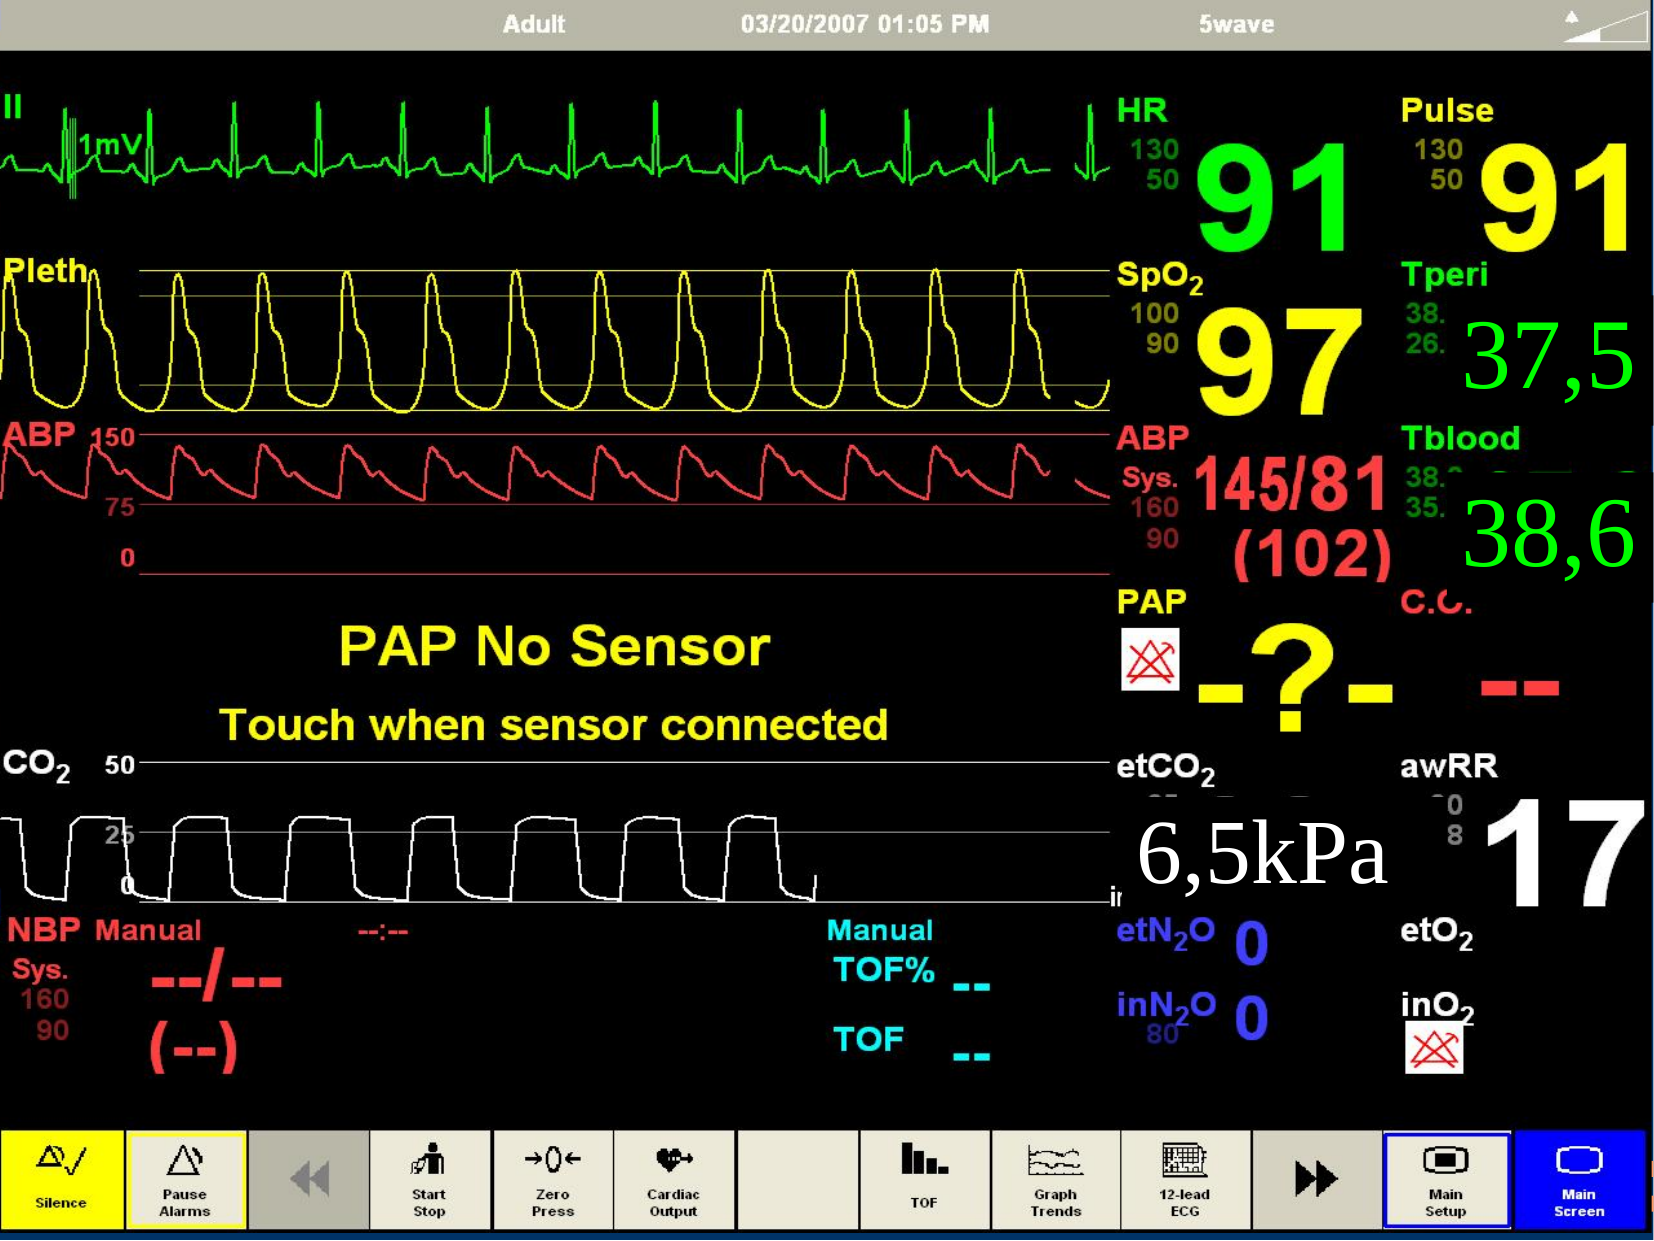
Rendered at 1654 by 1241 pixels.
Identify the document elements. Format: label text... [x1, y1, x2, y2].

text_box 6,5kPa [1122, 797, 1447, 916]
picture [0, 0, 1654, 1235]
text_box 38,6 [1446, 472, 1654, 603]
text_box 37,5 [1446, 295, 1654, 426]
